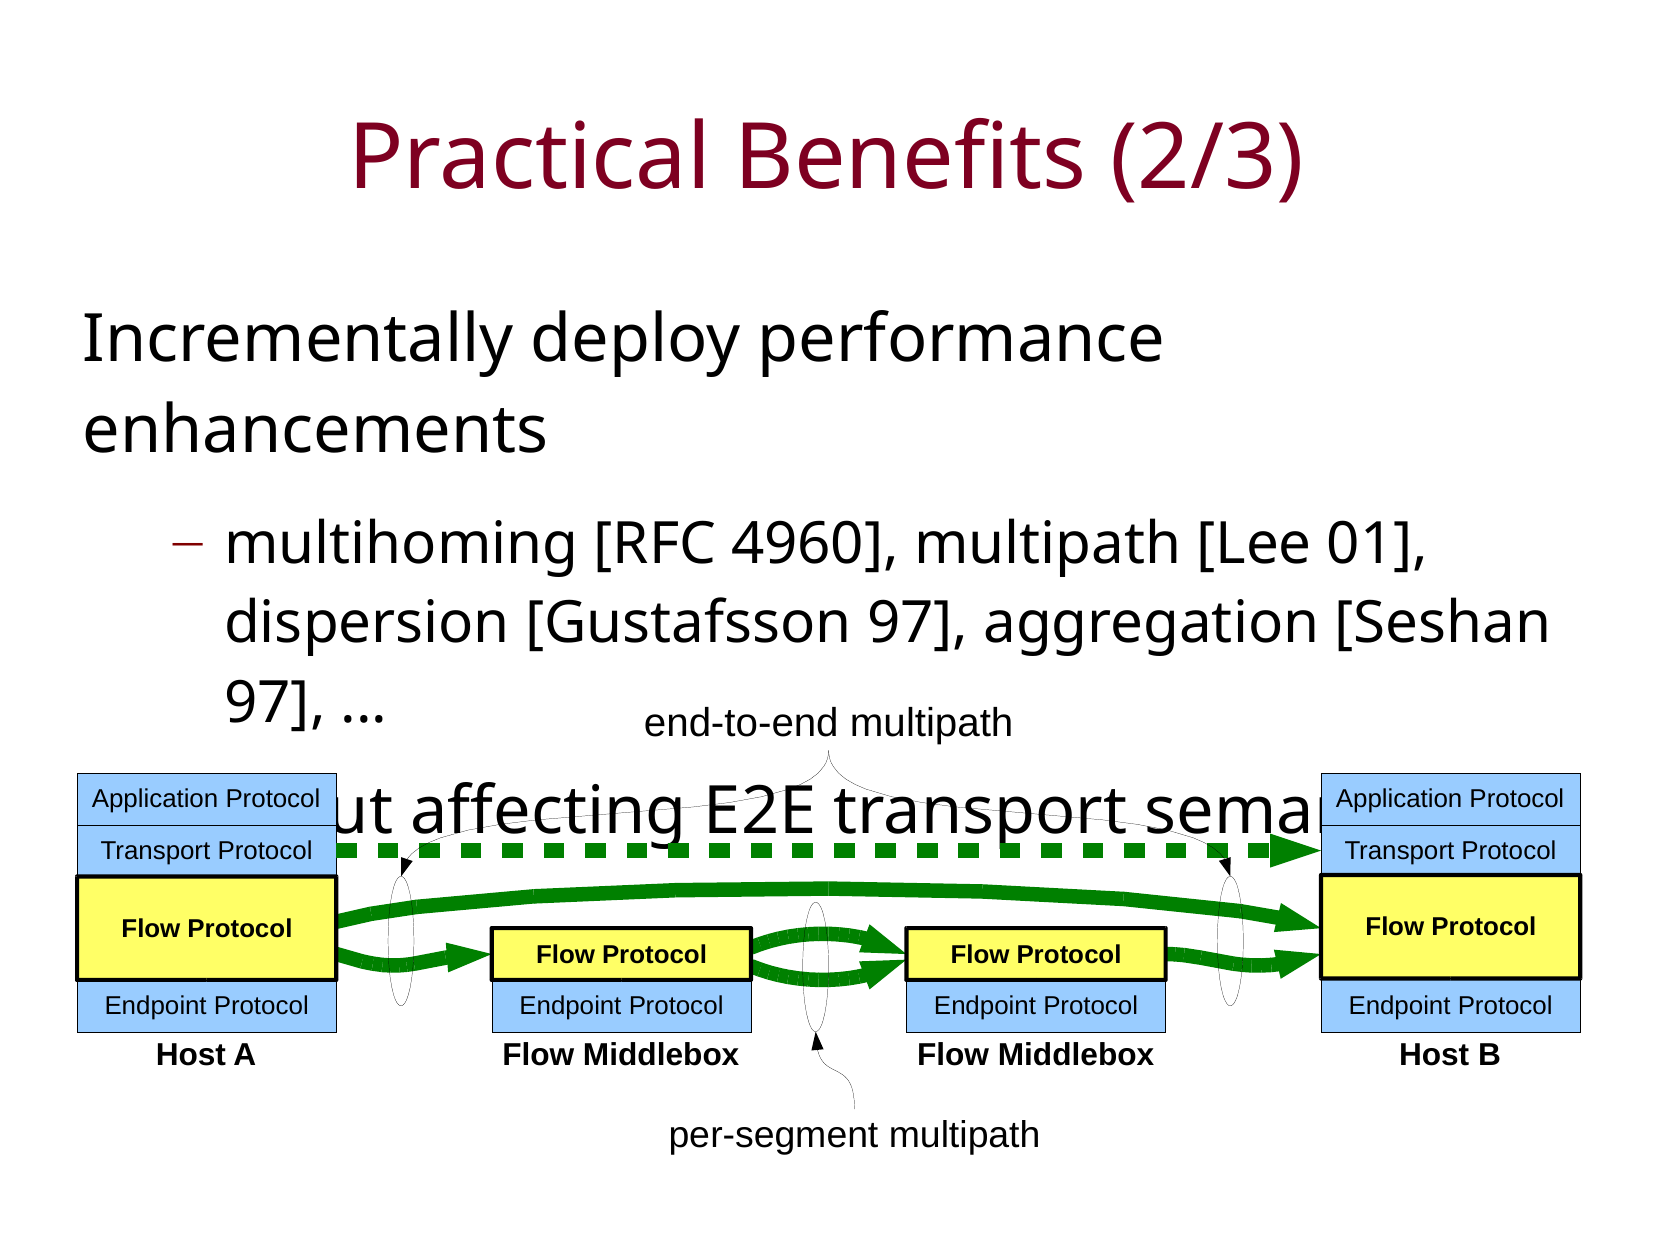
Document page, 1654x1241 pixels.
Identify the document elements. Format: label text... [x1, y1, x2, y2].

picture [75, 695, 1584, 1163]
list Incrementally deploy performance enhancements multihoming [RFC 4960], multipath [Lee 01], dispersion [Gustafsson 97], aggregation [Seshan 97], ... … without affecting E2E transport semantics! [82, 290, 1571, 631]
title Practical Benefits (2/3) [82, 56, 1571, 250]
